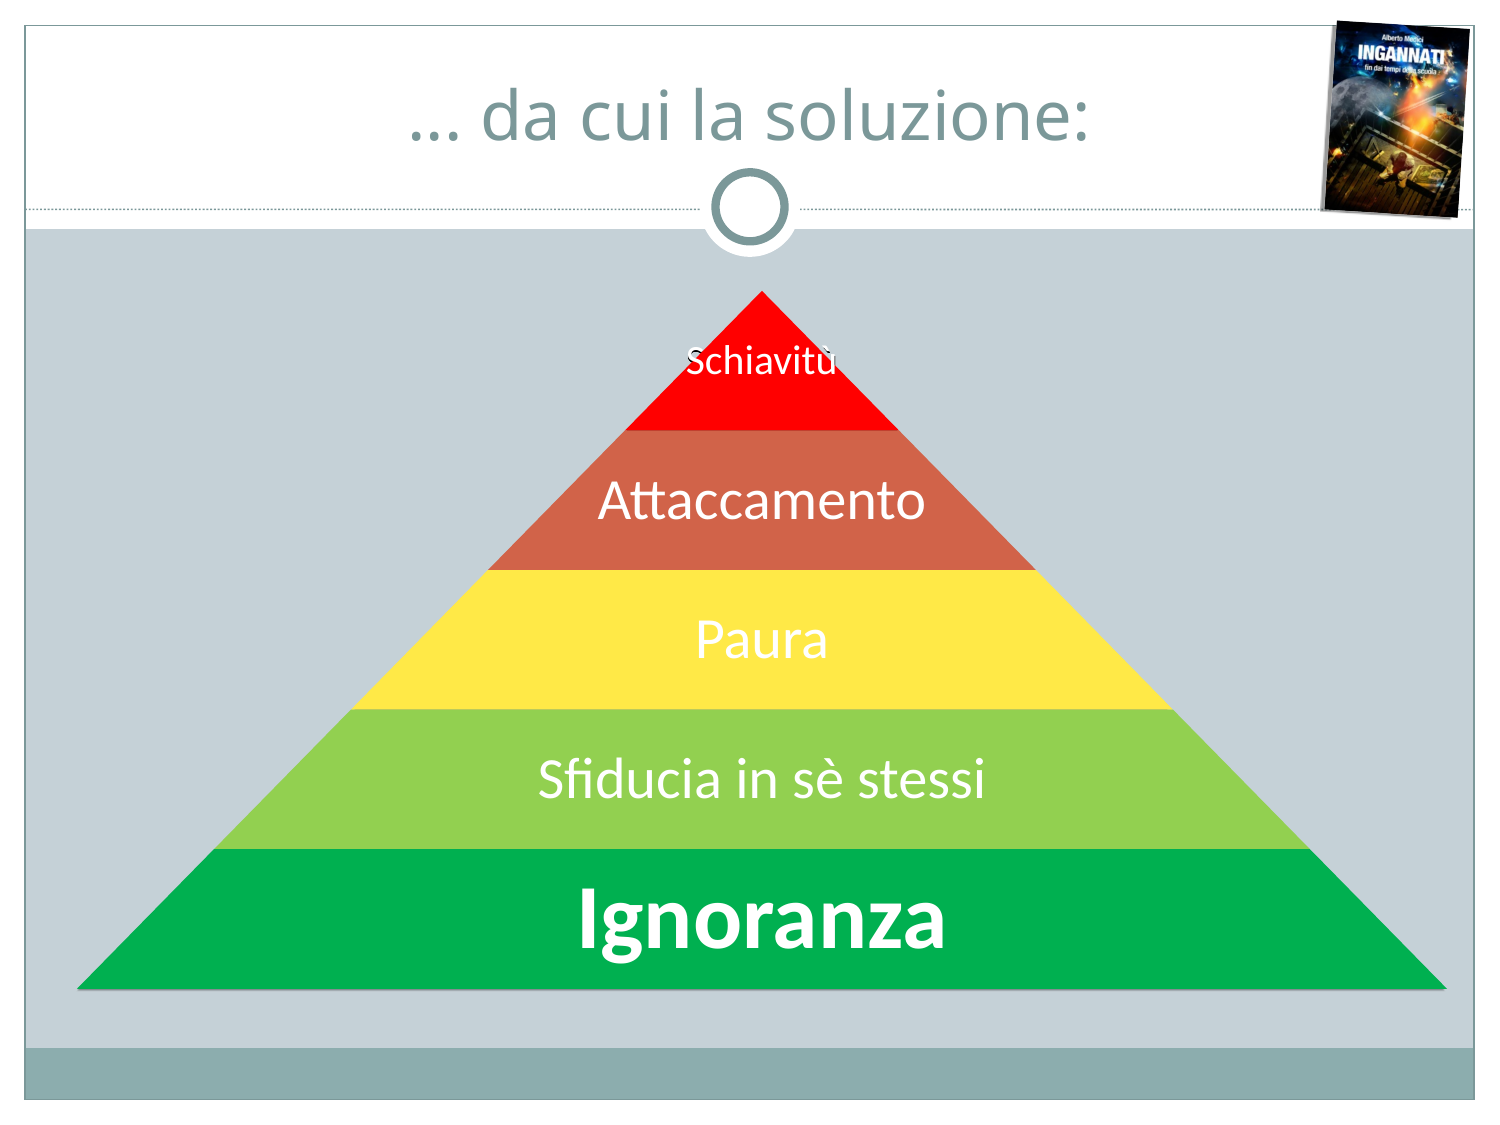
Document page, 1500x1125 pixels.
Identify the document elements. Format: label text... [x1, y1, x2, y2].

picture [1324, 20, 1470, 219]
text_box Paura [351, 570, 1173, 709]
title ... da cui la soluzione: [49, 37, 1330, 162]
text_box Ignoranza [76, 849, 1448, 989]
text_box Sfiducia in sè stessi [214, 709, 1310, 849]
text_box Schiavitù [625, 290, 899, 430]
text_box Attaccamento [487, 430, 1036, 570]
